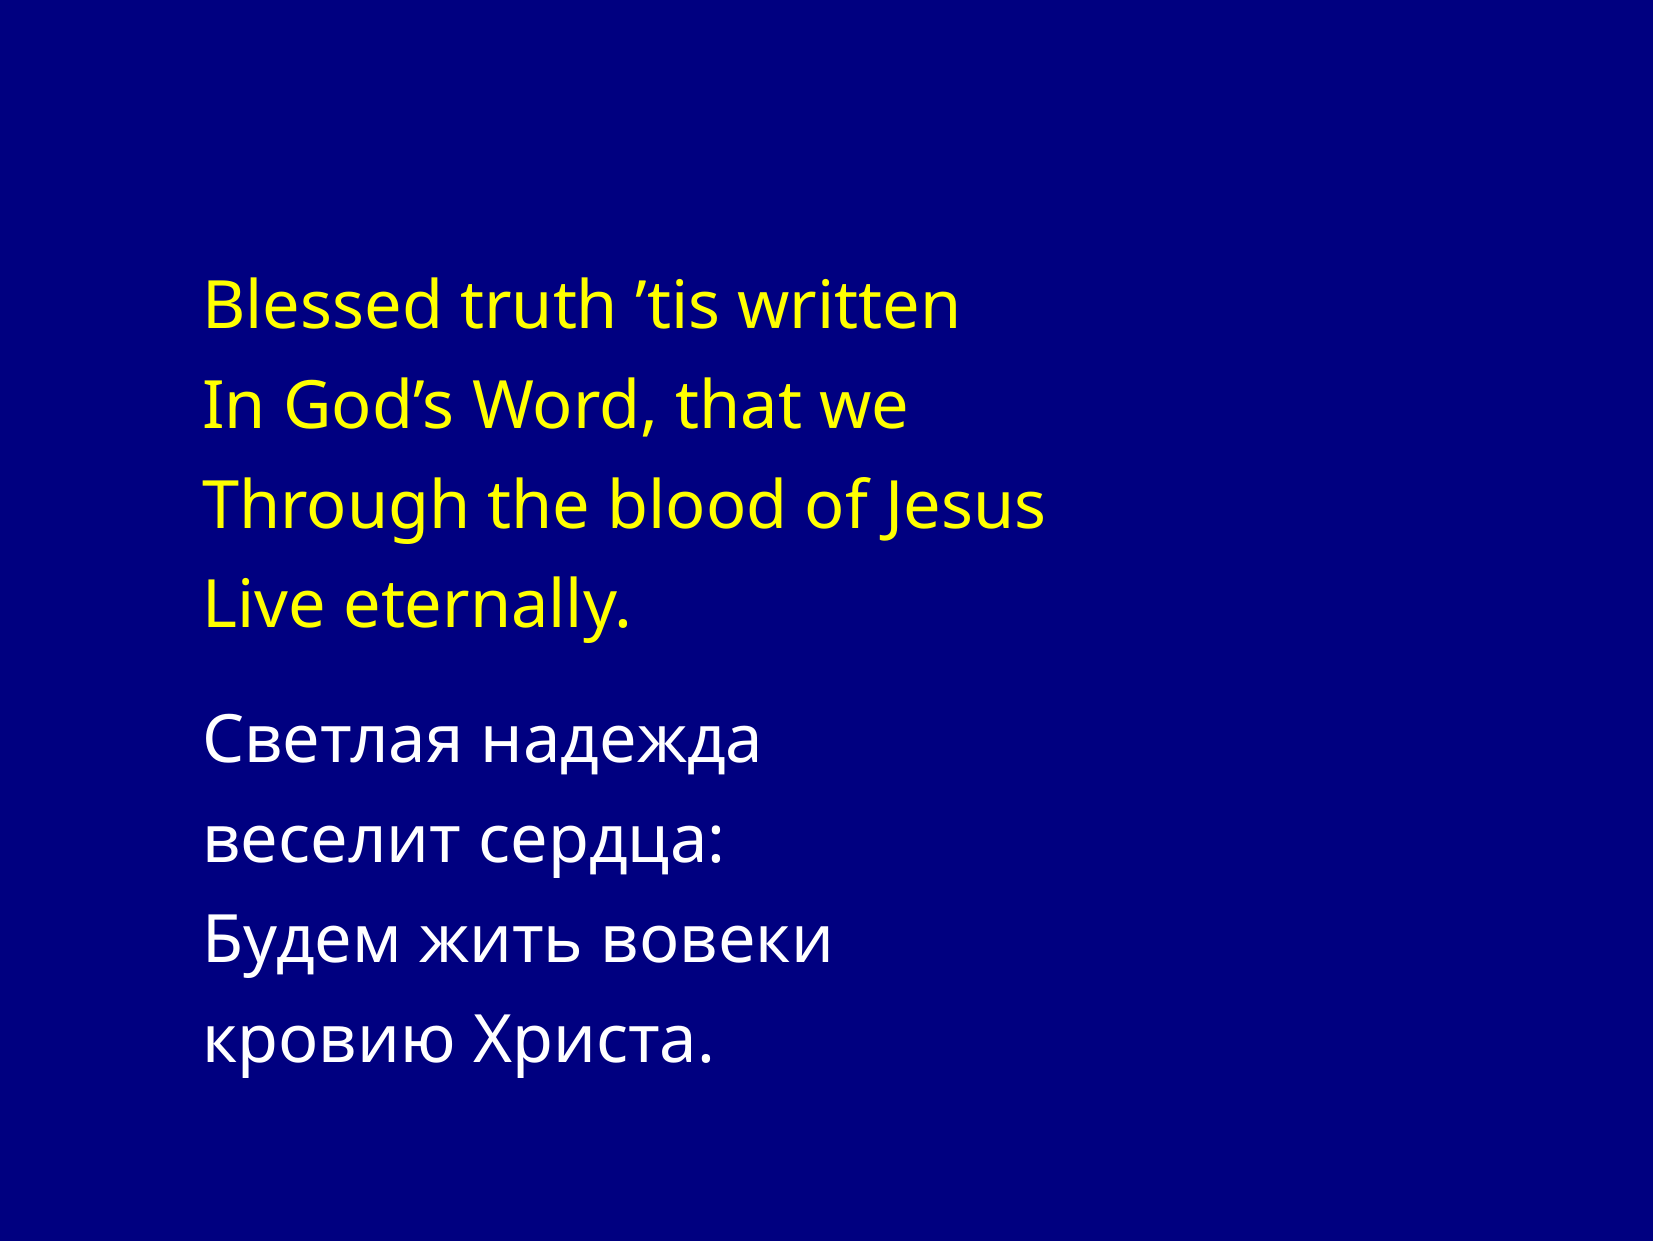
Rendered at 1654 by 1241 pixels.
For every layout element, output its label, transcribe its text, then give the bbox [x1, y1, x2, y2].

text_box Светлая надежда веселит сердца: Будем жить вовеки кровию Христа. [75, 675, 1576, 1163]
text_box Blessed truth ’tis written In God’s Word, that we Through the blood of Jesus Live eternally. [75, 150, 1576, 638]
